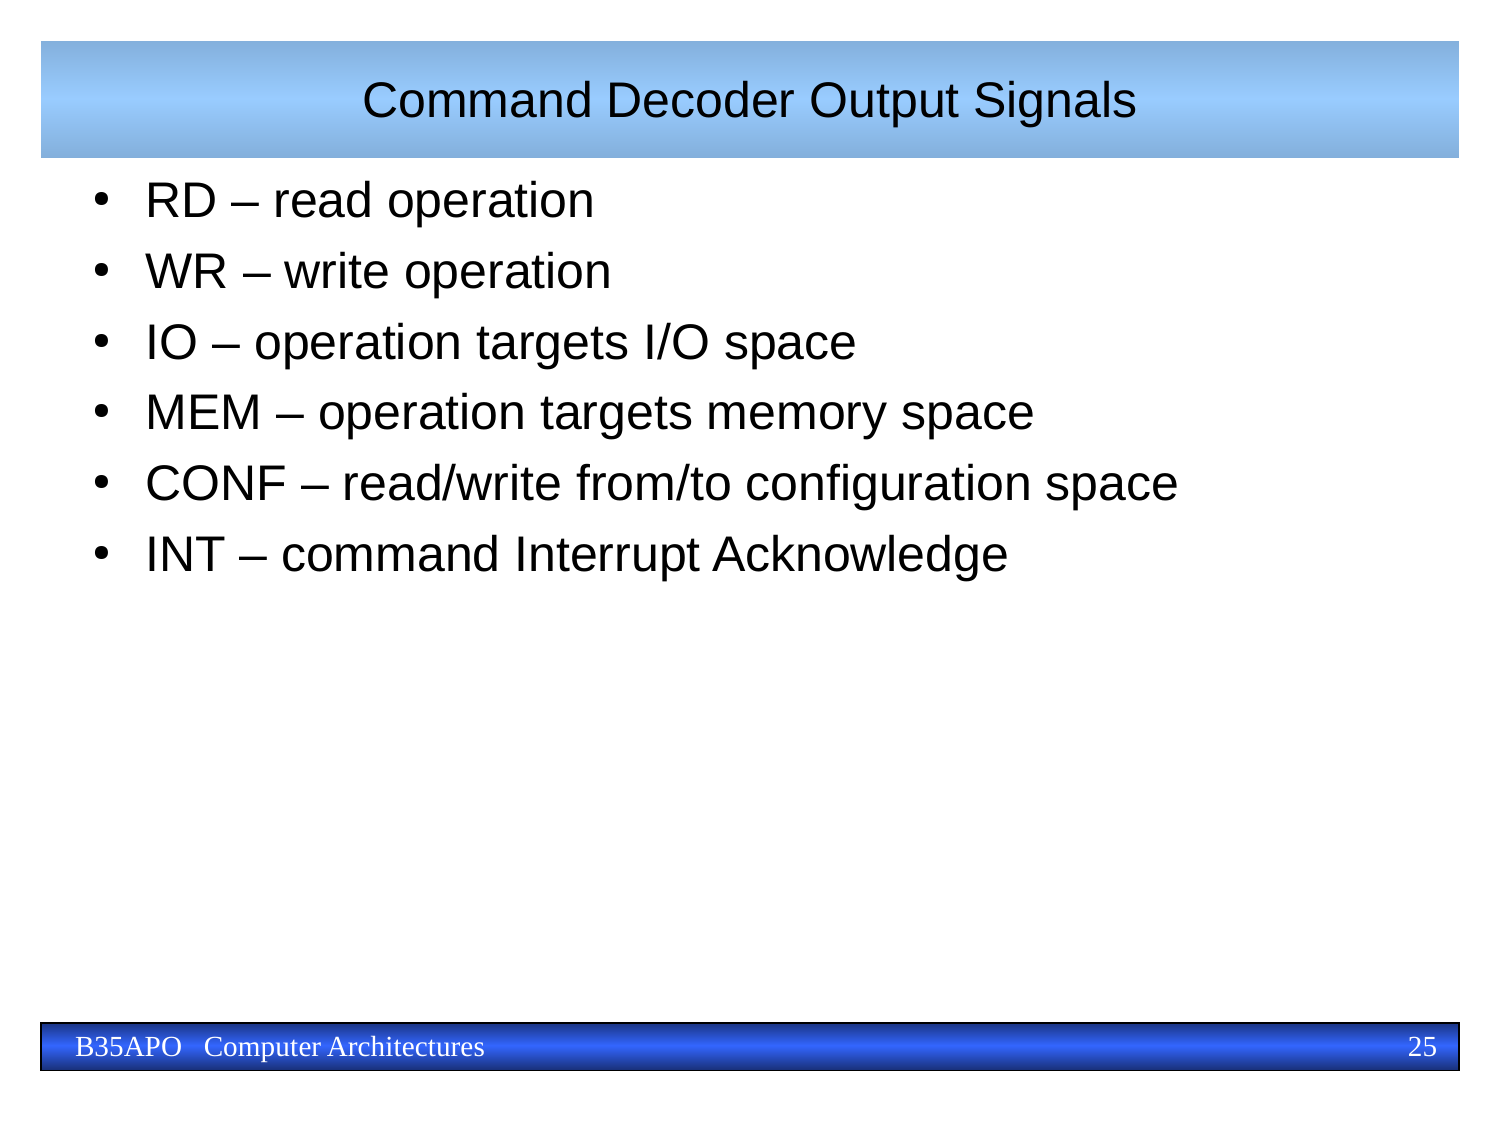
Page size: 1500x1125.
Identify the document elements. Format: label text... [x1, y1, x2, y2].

list RD – read operation WR – write operation IO – operation targets I/O space MEM – operation targets memory space CONF – read/write from/to configuration space INT – command Interrupt Acknowledge [75, 172, 1426, 916]
title Command Decoder Output Signals [41, 41, 1459, 158]
